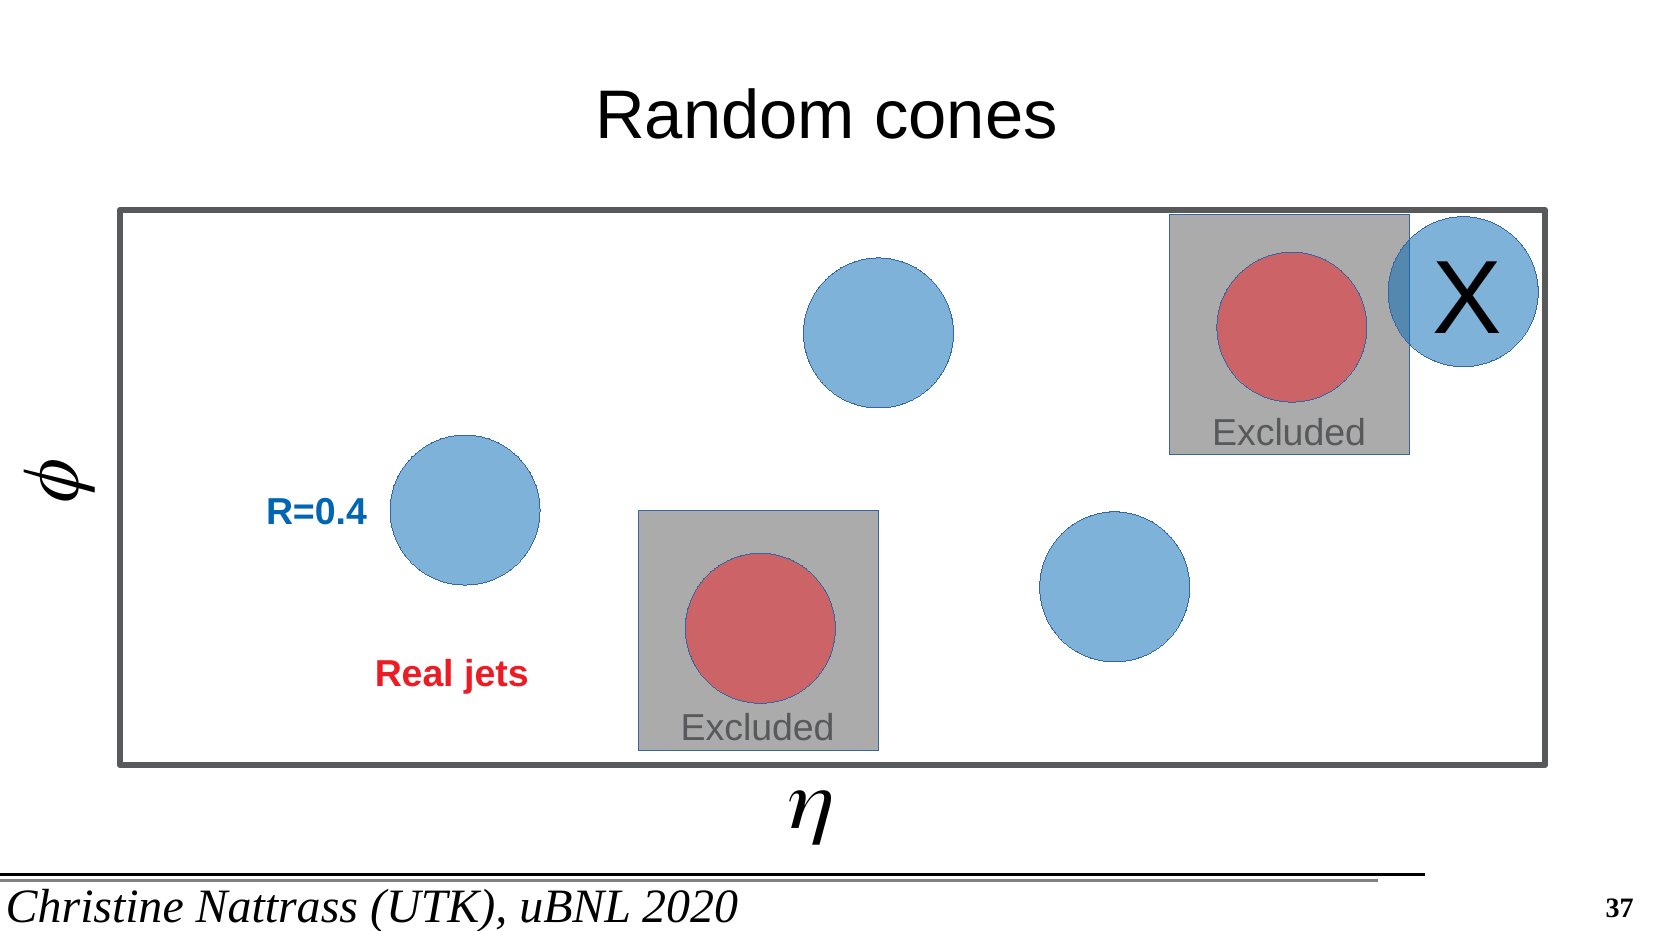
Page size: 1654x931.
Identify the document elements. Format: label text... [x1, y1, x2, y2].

chart [772, 786, 838, 849]
text_box R=0.4 [251, 483, 402, 544]
text_box Excluded [1197, 403, 1408, 461]
text_box Excluded [665, 699, 876, 756]
title Random cones [82, 37, 1571, 193]
text_box Real jets [360, 645, 556, 702]
chart [21, 456, 101, 515]
text_box X [1418, 232, 1546, 364]
text_box [120, 210, 1546, 766]
